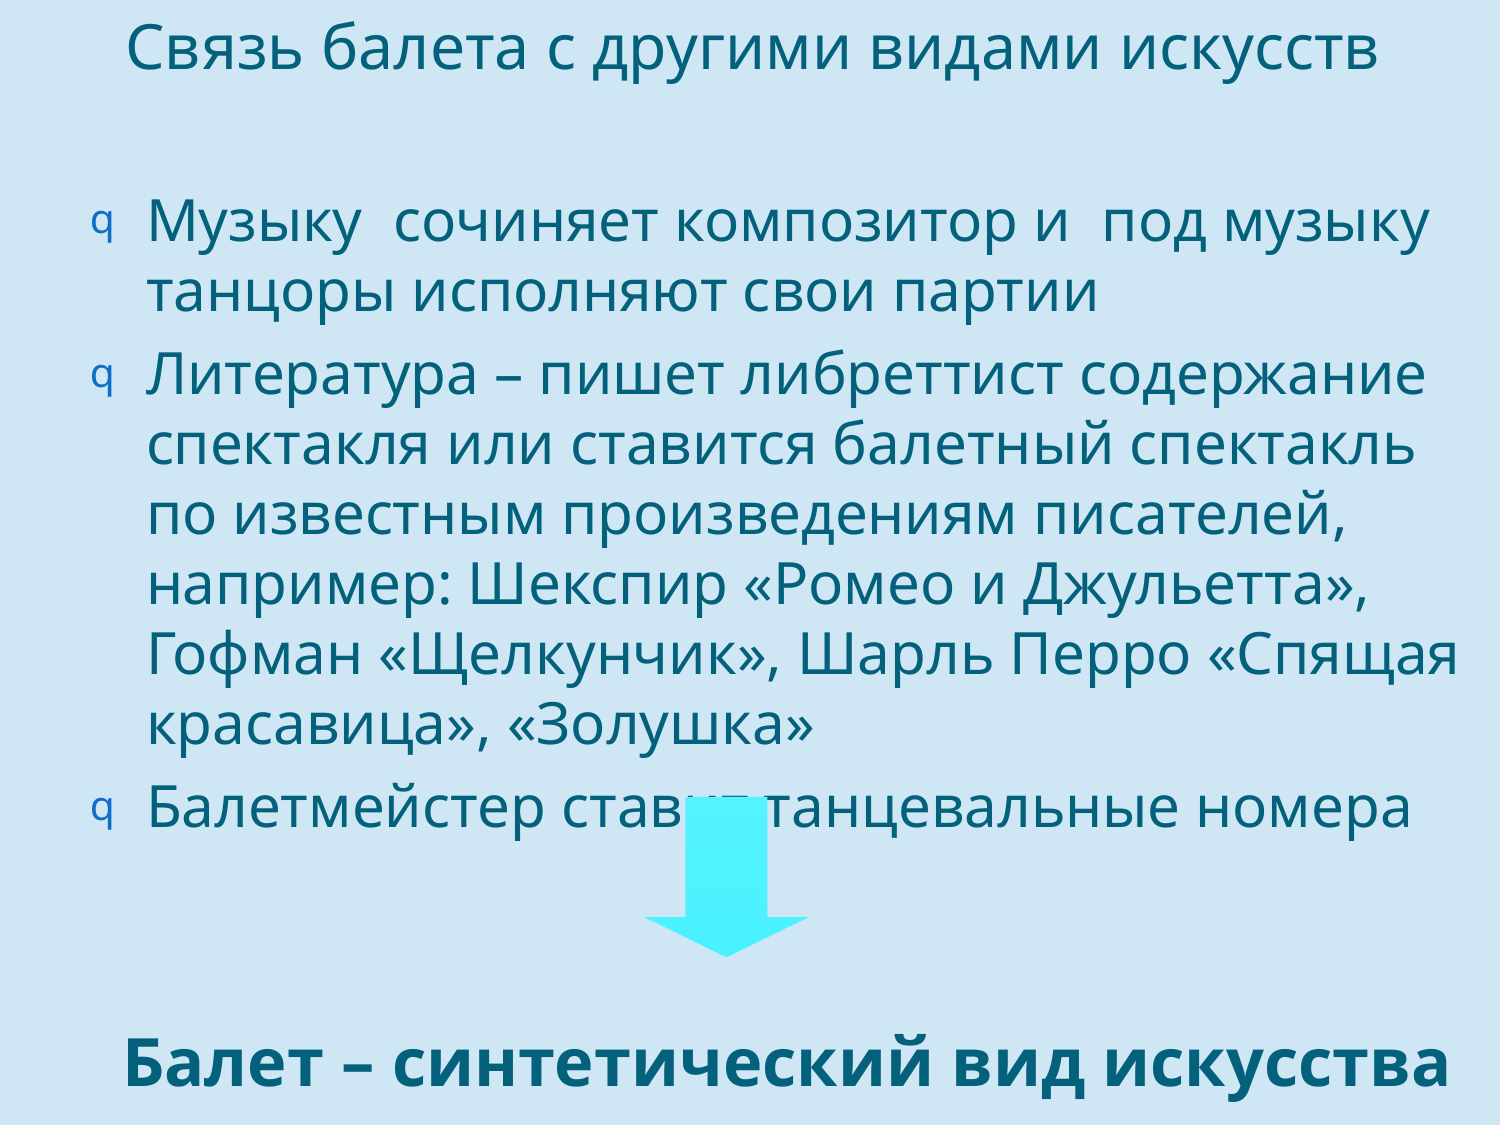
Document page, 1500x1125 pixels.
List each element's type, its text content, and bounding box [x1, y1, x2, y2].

title Связь балета с другими видами искусств [110, 0, 1500, 138]
list Музыку сочиняет композитор и под музыку танцоры исполняют свои партии Литература – пишет либреттист содержание спектакля или ставится балетный спектакль по известным произведениям писателей, например: Шекспир «Ромео и Джульетта», Гофман «Щелкунчик», Шарль Перро «Спящая красавица», «Золушка» Балетмейстер ставит танцевальные номера Балет – синтетический вид искусства [75, 175, 1500, 1090]
text_box [644, 796, 809, 958]
